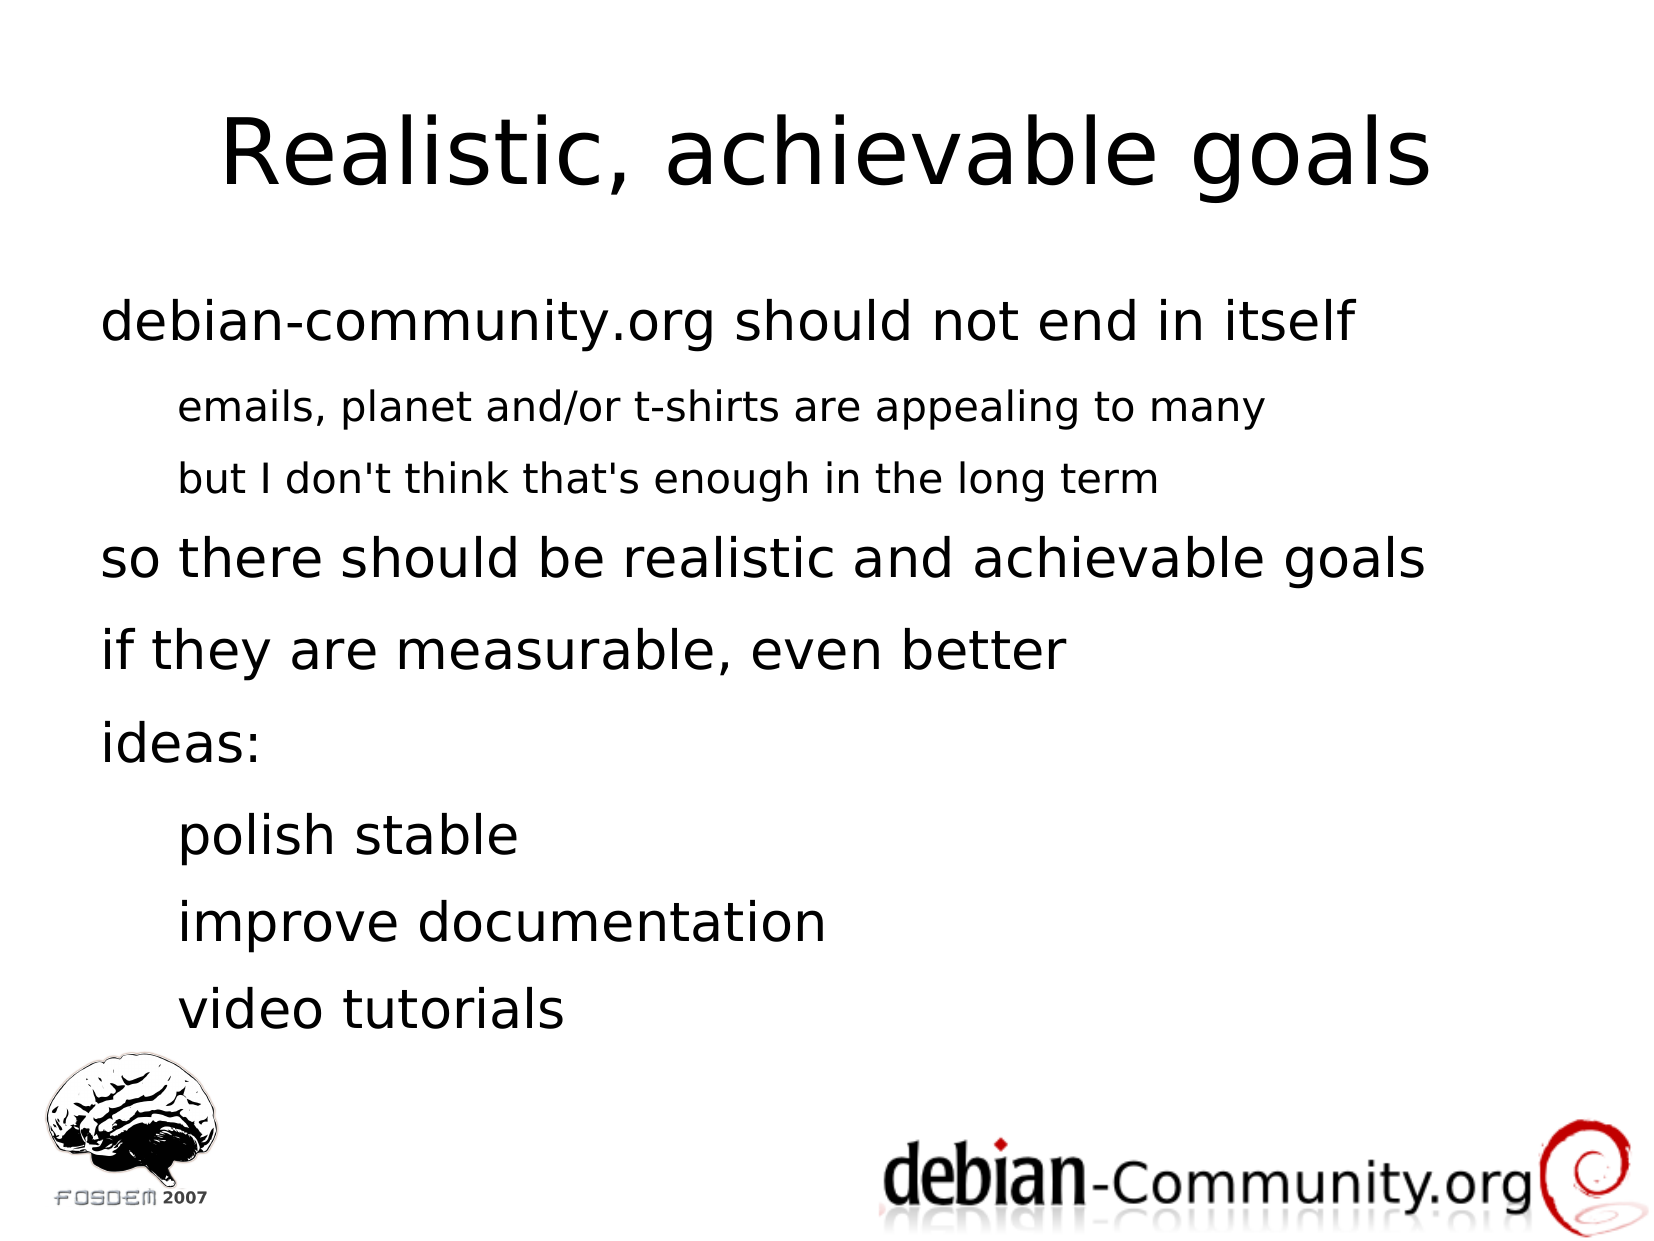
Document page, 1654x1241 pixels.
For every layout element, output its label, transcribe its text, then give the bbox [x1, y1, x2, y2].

picture [37, 1050, 226, 1211]
picture [876, 1113, 1654, 1241]
title Realistic, achievable goals [82, 49, 1571, 257]
list debian-community.org should not end in itself emails, planet and/or t-shirts are appealing to many but I don't think that's enough in the long term so there should be realistic and achievable goals if they are measurable, even better ideas: polish stable improve documentation video tutorials [82, 290, 1571, 1109]
